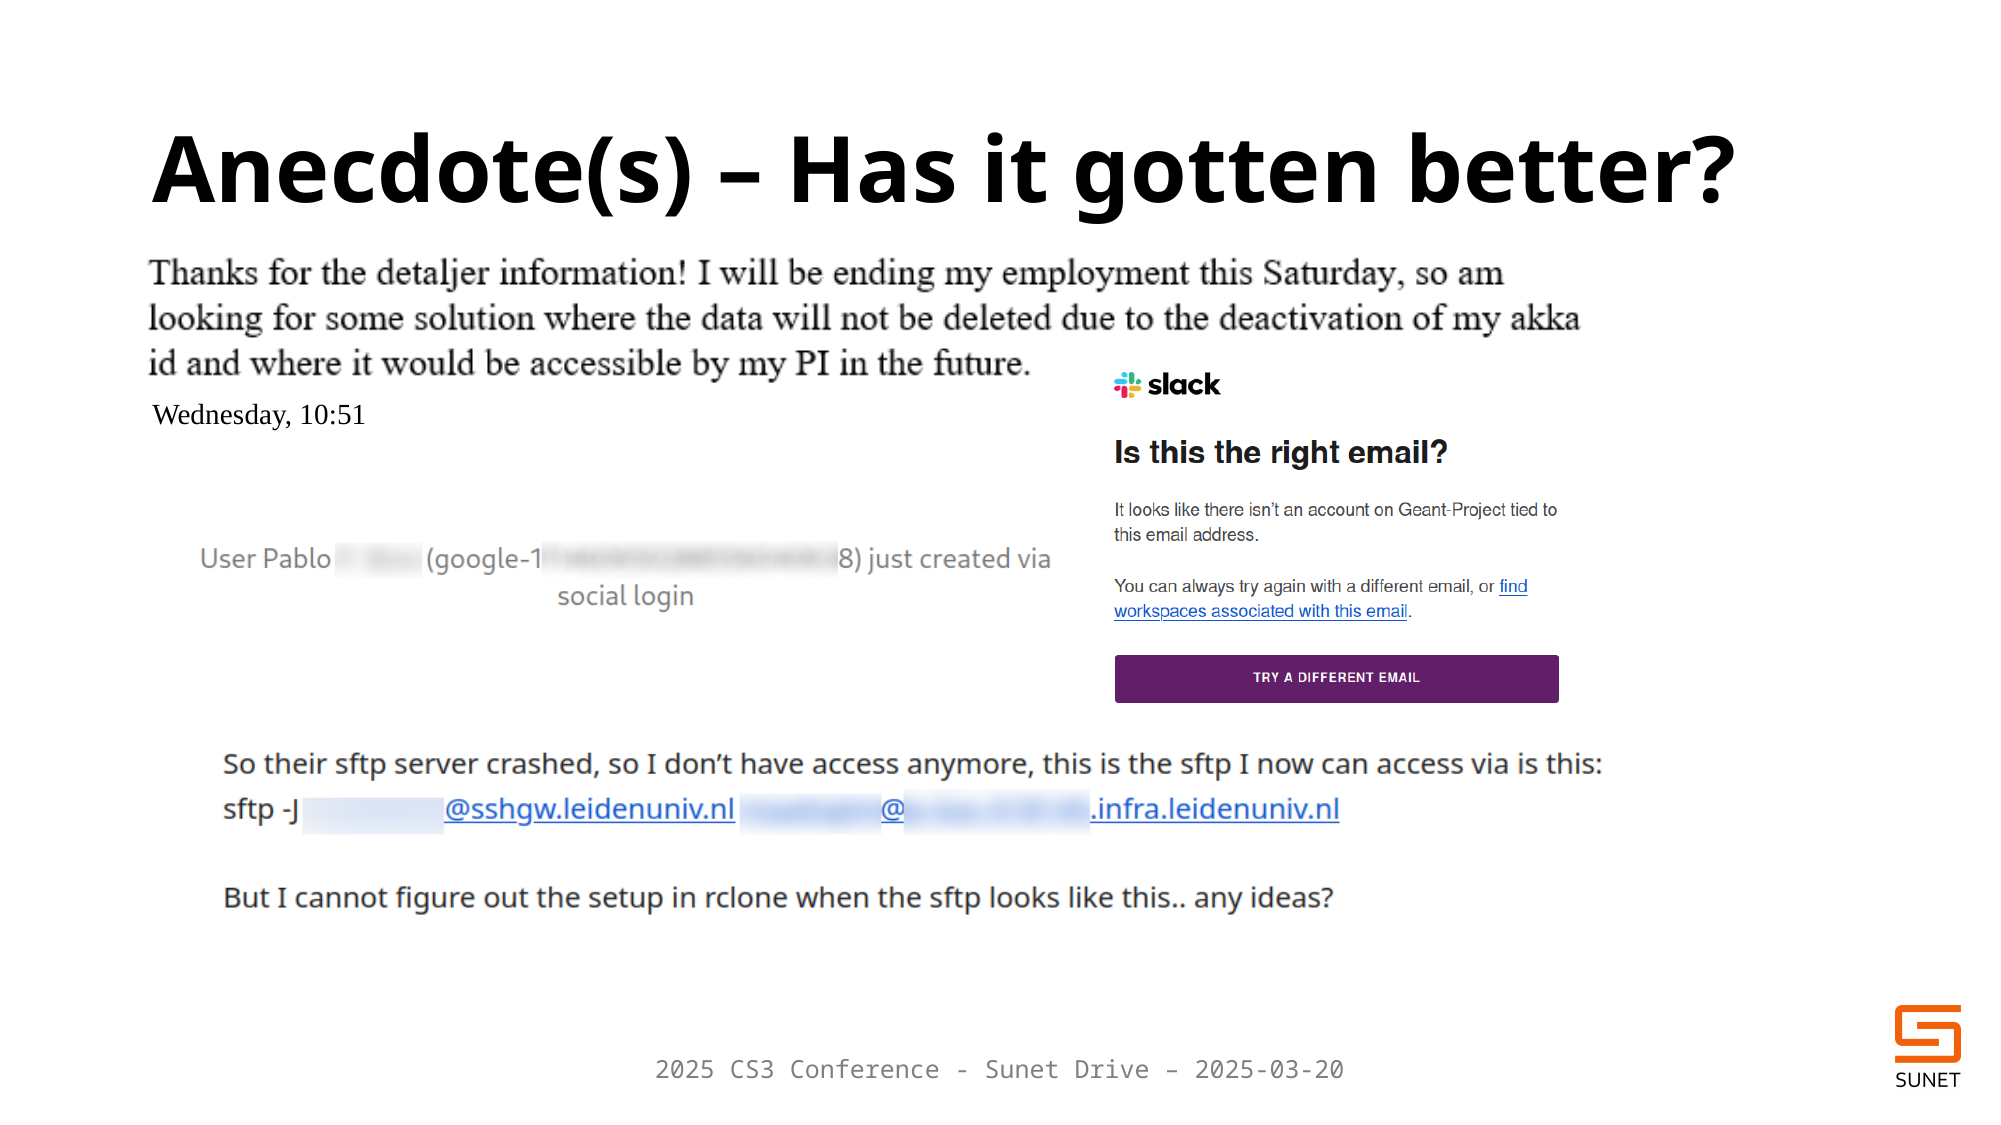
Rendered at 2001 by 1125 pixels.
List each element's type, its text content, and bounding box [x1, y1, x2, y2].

text_box Wednesday, 10:51 [137, 387, 453, 438]
text_box Anecdote(s) – Has it gotten better? [137, 59, 1863, 278]
picture [1895, 1005, 1961, 1092]
picture [137, 234, 1597, 713]
list 2025 CS3 Conference - Sunet Drive – 2025-03-20 [250, 1050, 1751, 1096]
picture [213, 736, 1613, 926]
picture [188, 524, 1070, 633]
